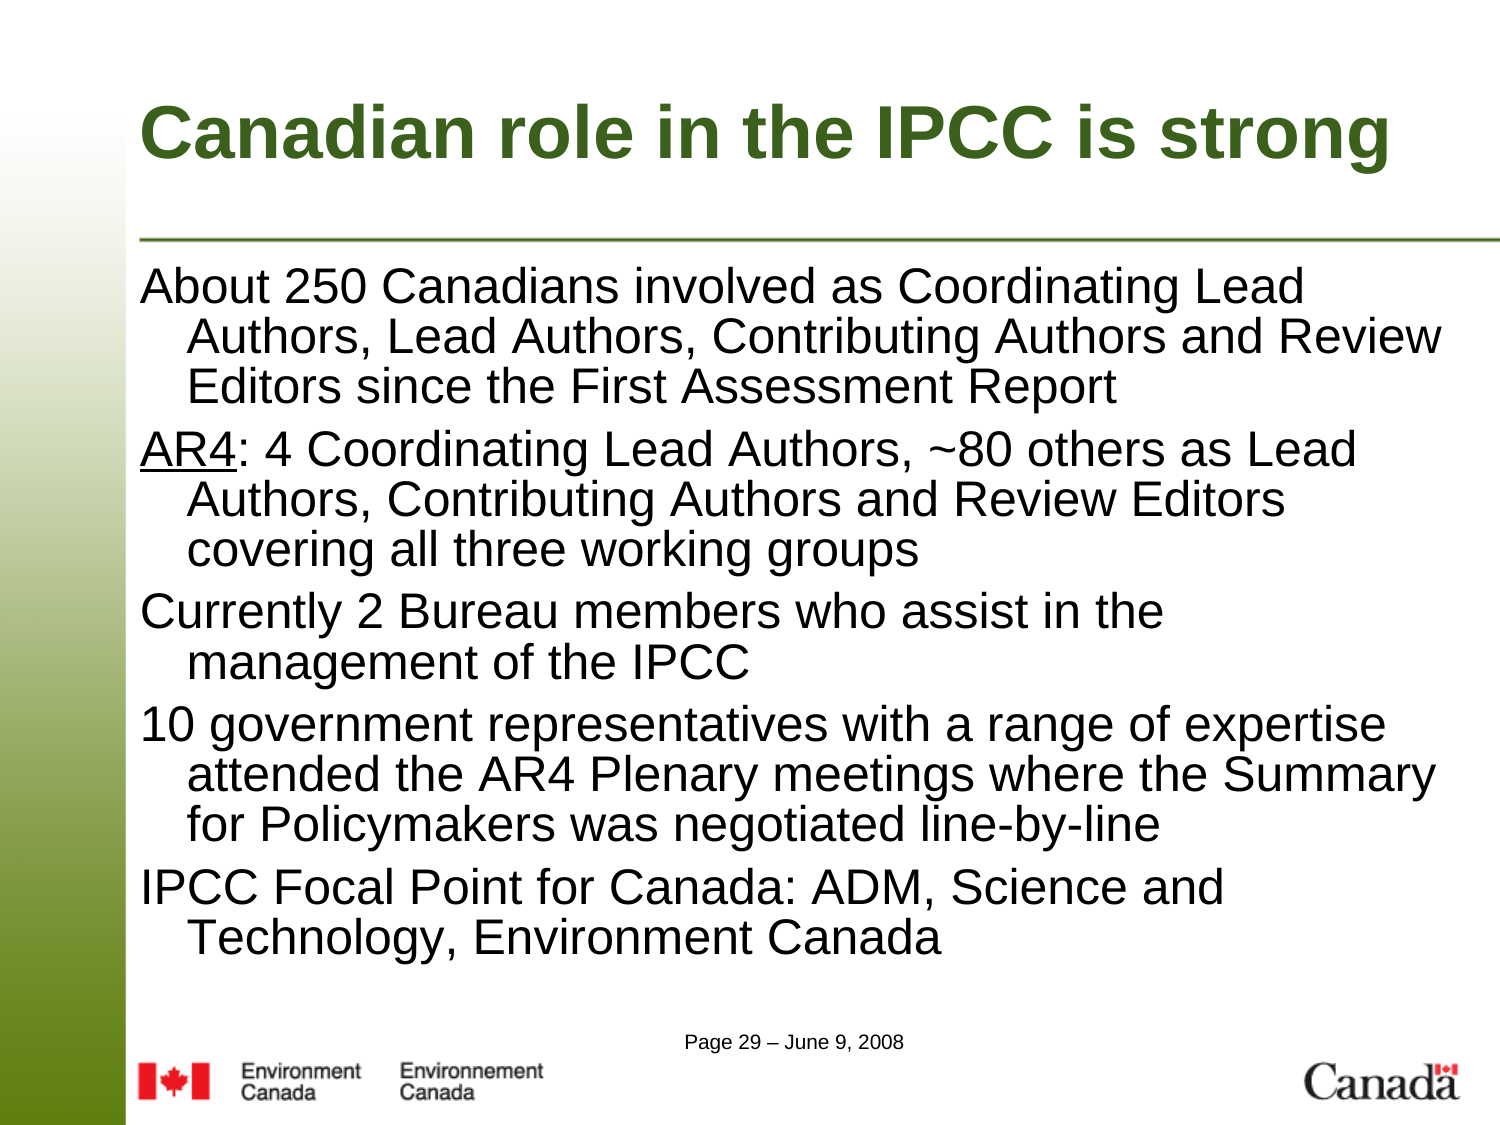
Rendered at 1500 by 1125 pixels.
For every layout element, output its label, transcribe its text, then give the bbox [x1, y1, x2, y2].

picture [0, 0, 1500, 1125]
list About 250 Canadians involved as Coordinating Lead Authors, Lead Authors, Contributing Authors and Review Editors since the First Assessment Report AR4: 4 Coordinating Lead Authors, ~80 others as Lead Authors, Contributing Authors and Review Editors covering all three working groups Currently 2 Bureau members who assist in the management of the IPCC 10 government representatives with a range of expertise attended the AR4 Plenary meetings where the Summary for Policymakers was negotiated line-by-line IPCC Focal Point for Canada: ADM, Science and Technology, Environment Canada [125, 255, 1463, 1089]
title Canadian role in the IPCC is strong [125, 45, 1463, 221]
